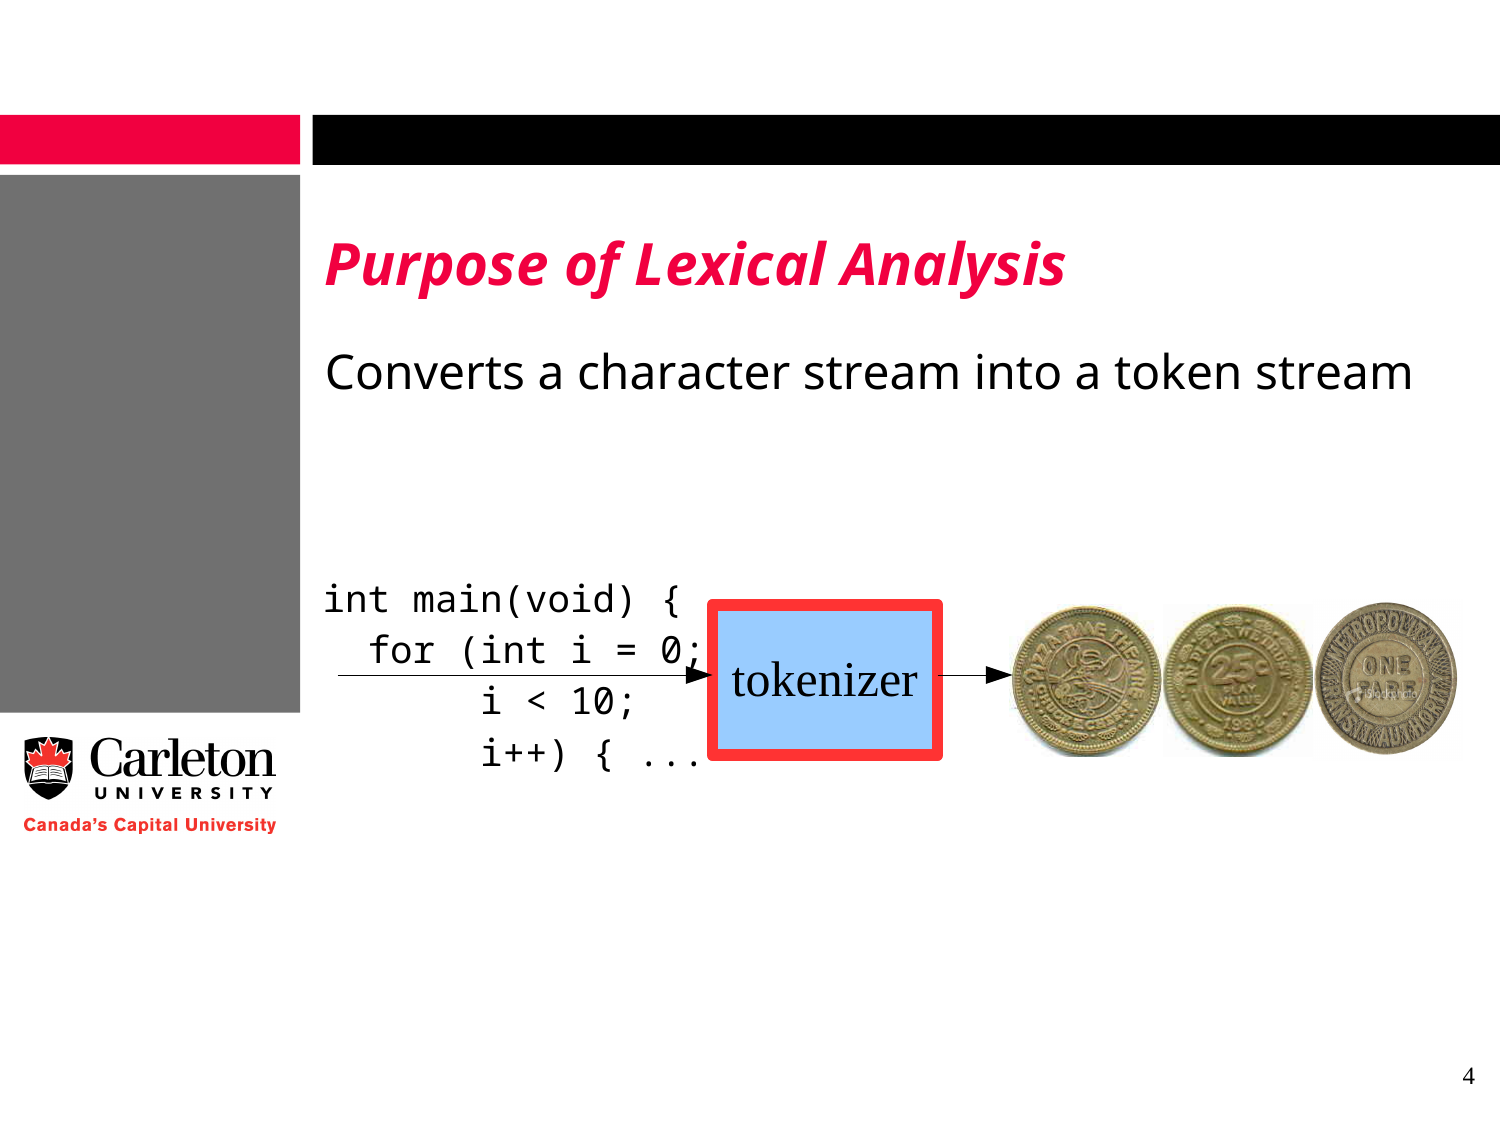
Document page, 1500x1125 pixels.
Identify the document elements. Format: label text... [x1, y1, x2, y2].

picture [1009, 599, 1463, 761]
list Converts a character stream into a token stream [324, 324, 1450, 1036]
picture [24, 737, 276, 834]
title Purpose of Lexical Analysis [324, 187, 1450, 324]
text_box tokenizer [712, 605, 938, 756]
